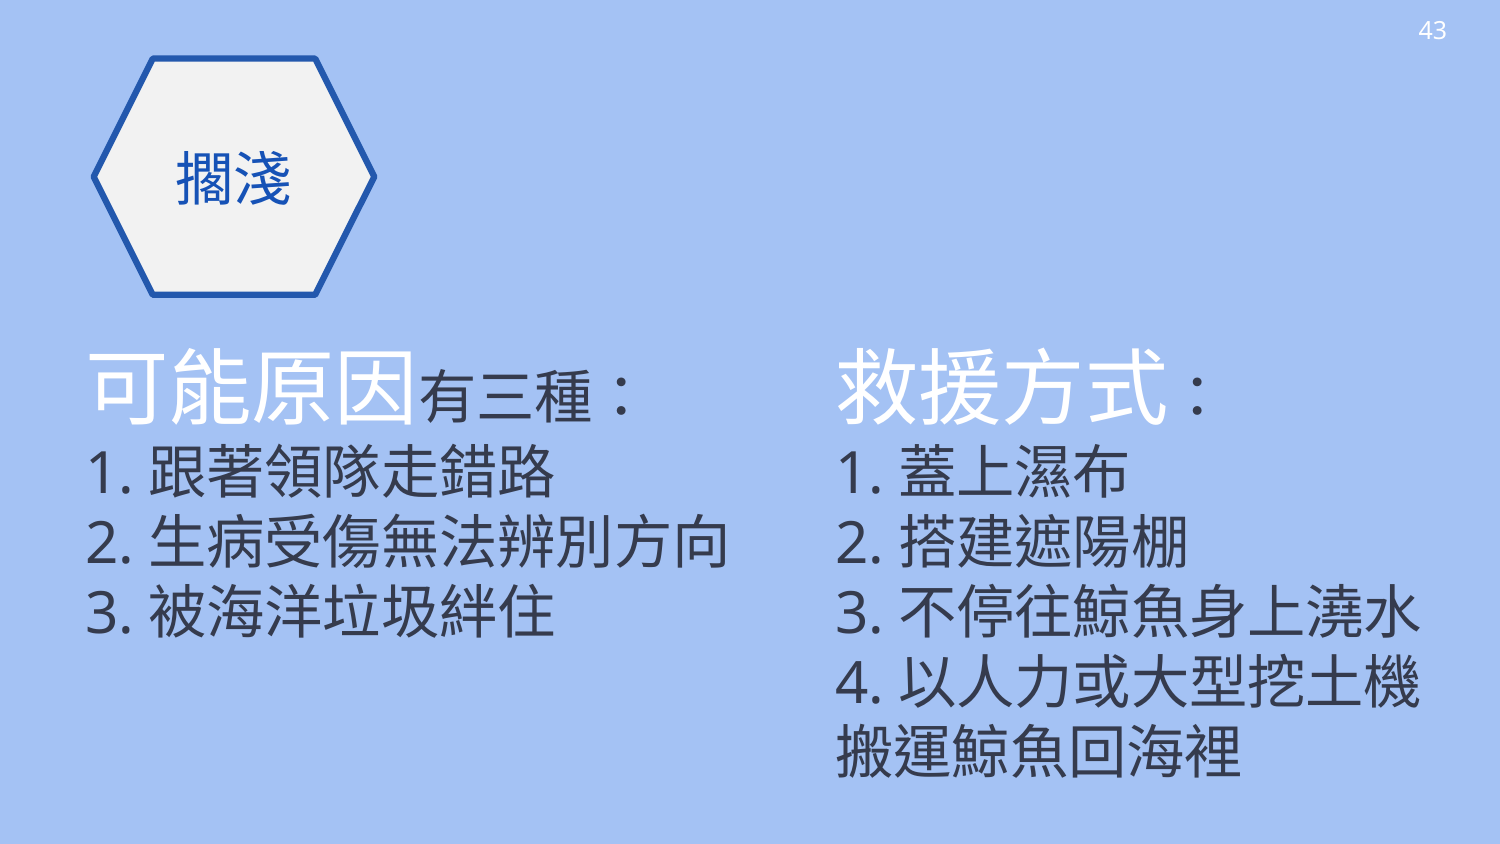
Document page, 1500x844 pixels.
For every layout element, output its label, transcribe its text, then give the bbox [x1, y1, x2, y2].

text_box [76, 315, 1494, 779]
text_box 救援方式： 1.蓋上濕布 2.搭建遮陽棚 3.不停往鯨魚身上澆水 4.以人力或大型挖土機搬運鯨魚回海裡 [820, 328, 1453, 793]
text_box 43 [1403, 0, 1494, 65]
text_box 擱淺 [93, 58, 375, 295]
text_box 可能原因有三種： 1.跟著領隊走錯路 2.生病受傷無法辨別方向 3.被海洋垃圾絆住 [70, 328, 746, 723]
